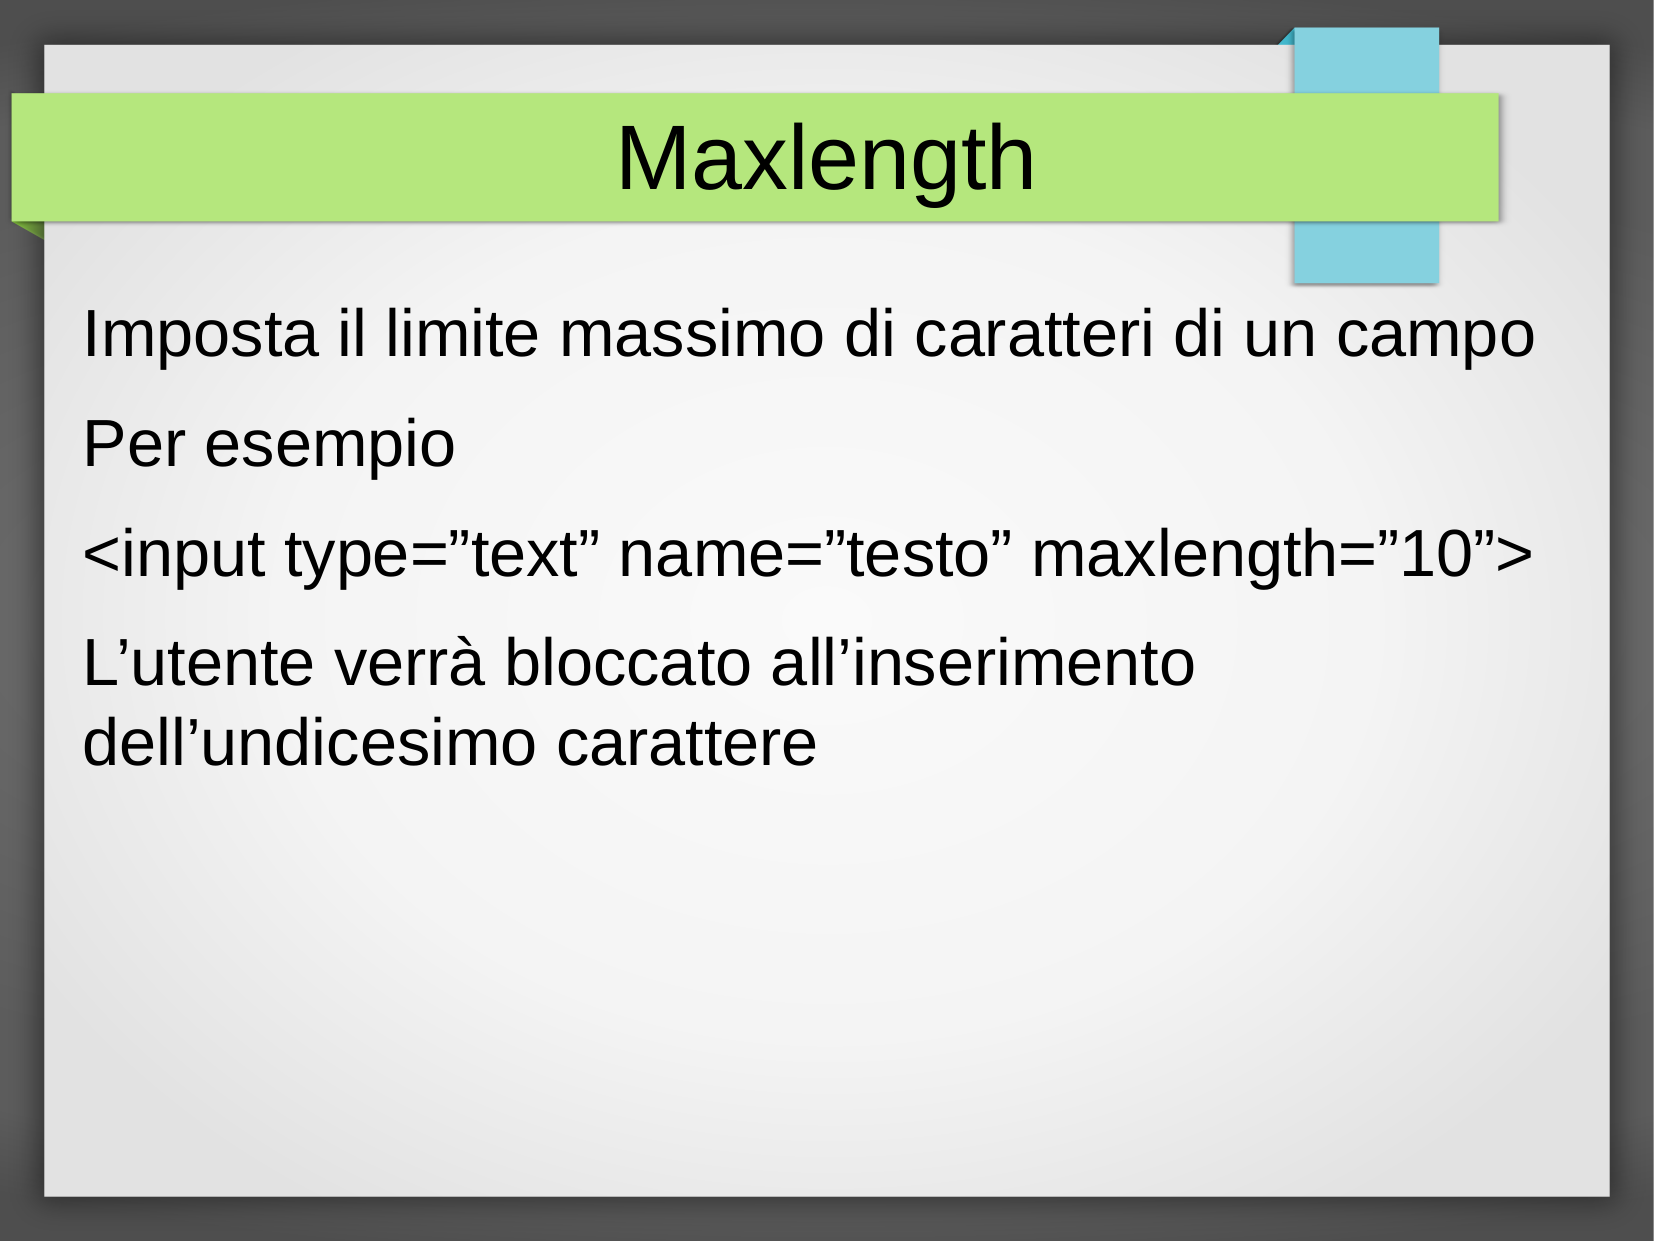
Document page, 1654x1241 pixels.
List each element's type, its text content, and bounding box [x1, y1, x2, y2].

title Maxlength [82, 49, 1571, 257]
list Imposta il limite massimo di caratteri di un campo Per esempio <input type=”text” name=”testo” maxlength=”10”> L’utente verrà bloccato all’inserimento dell’undicesimo carattere [82, 290, 1571, 1123]
picture [0, 0, 1654, 1241]
